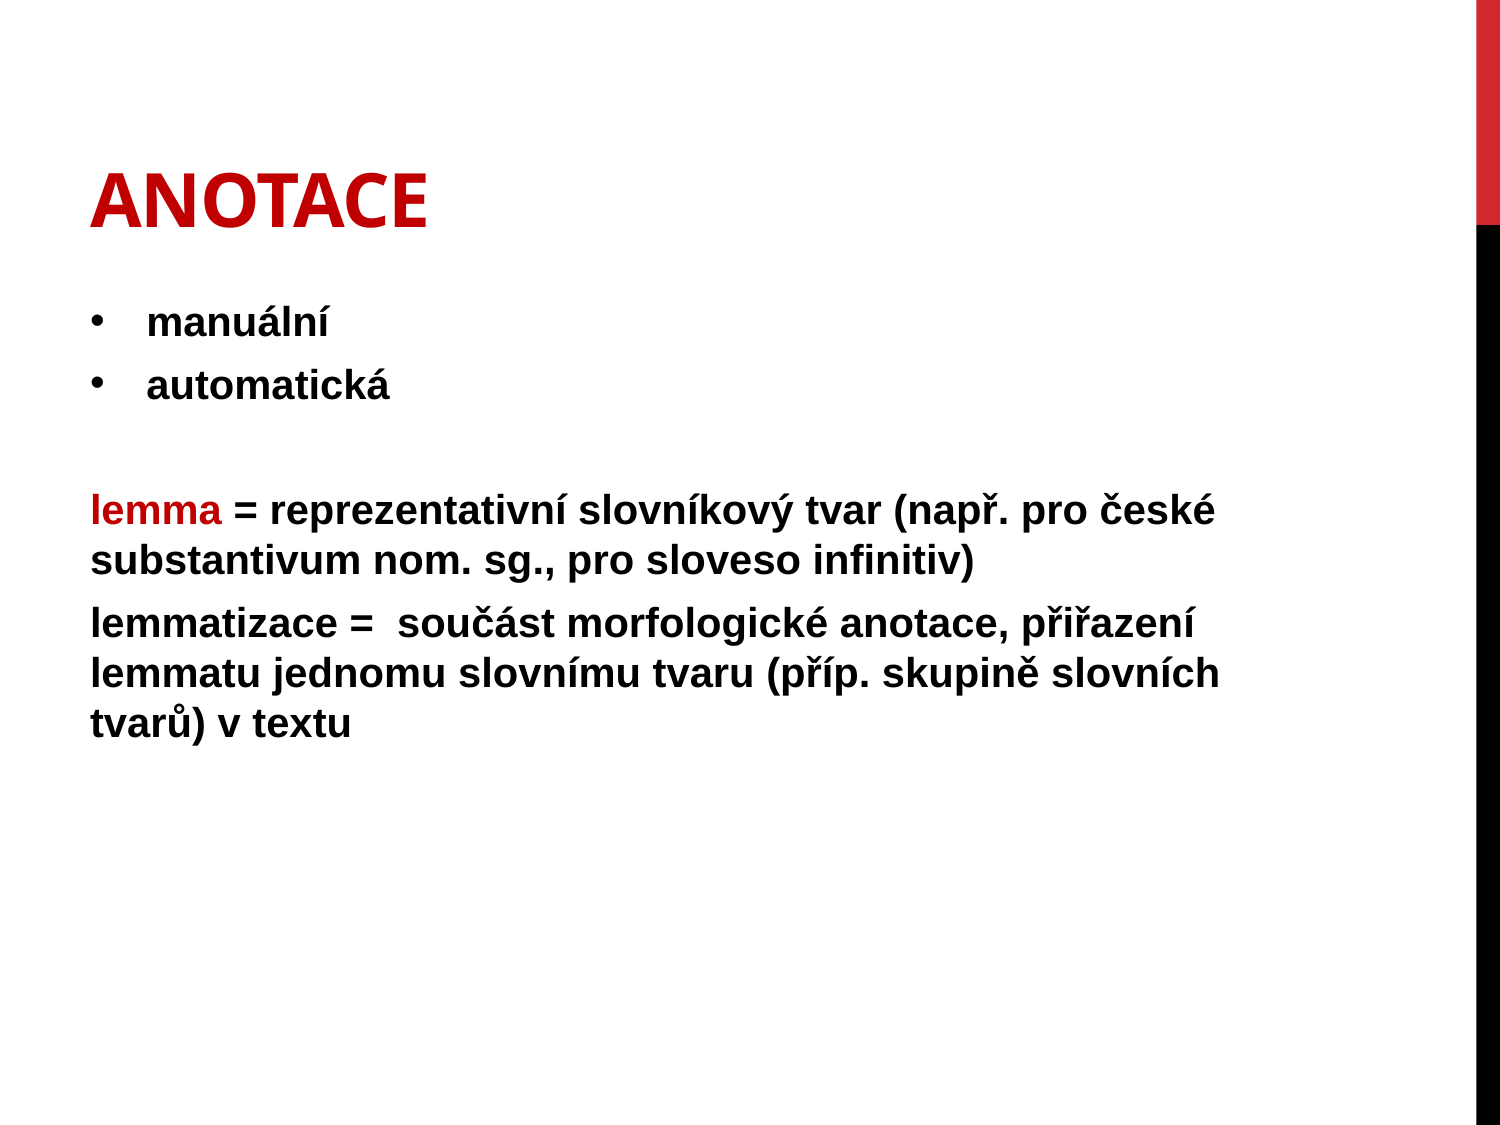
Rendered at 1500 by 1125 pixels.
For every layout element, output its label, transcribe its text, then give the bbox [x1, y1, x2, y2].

title ANOTACE [75, 25, 1026, 251]
list manuální automatická lemma = reprezentativní slovníkový tvar (např. pro české substantivum nom. sg., pro sloveso infinitiv) lemmatizace = součást morfologické anotace, přiřazení lemmatu jednomu slovnímu tvaru (příp. skupině slovních tvarů) v textu [75, 287, 1326, 1005]
